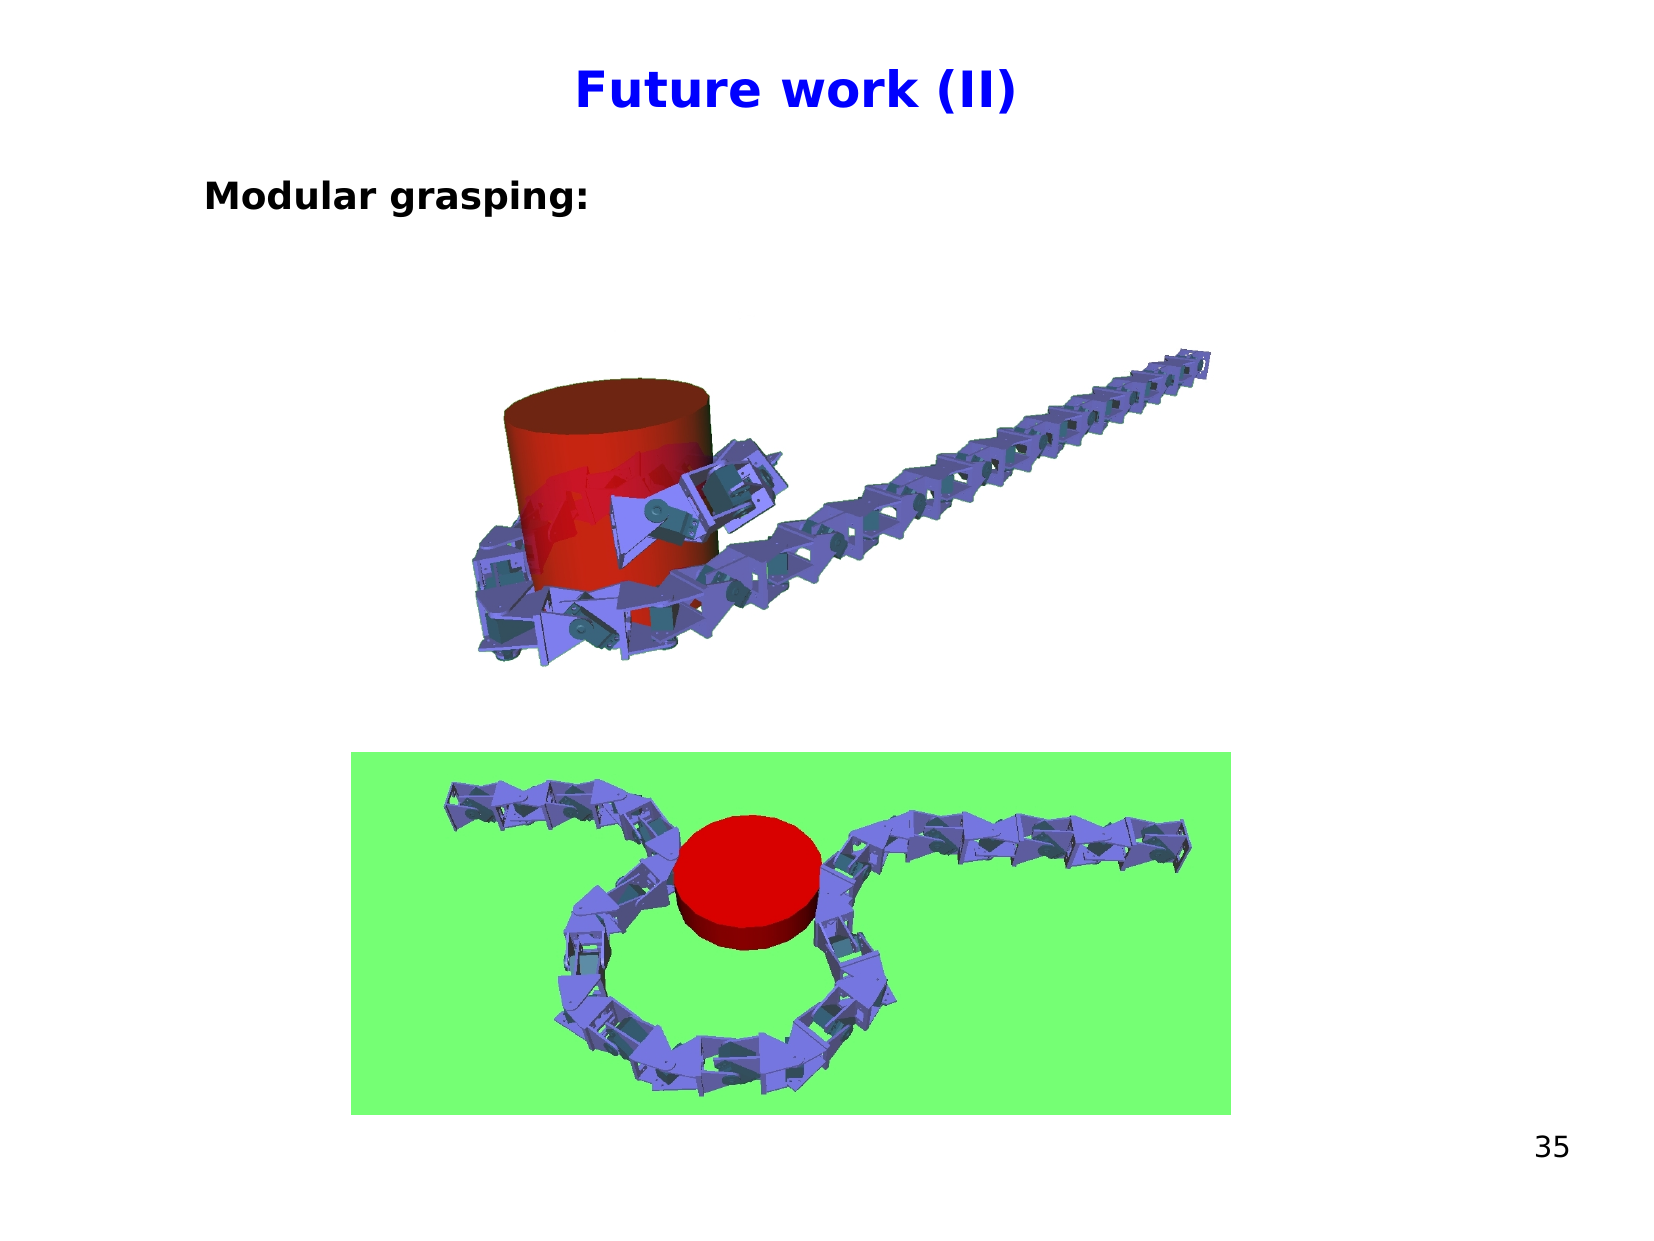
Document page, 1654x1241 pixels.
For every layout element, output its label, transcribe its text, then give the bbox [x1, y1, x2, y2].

text_box Modular grasping: [188, 167, 606, 227]
picture [421, 288, 1227, 696]
text_box Future work (II) [560, 53, 1034, 127]
picture [351, 752, 1231, 1115]
